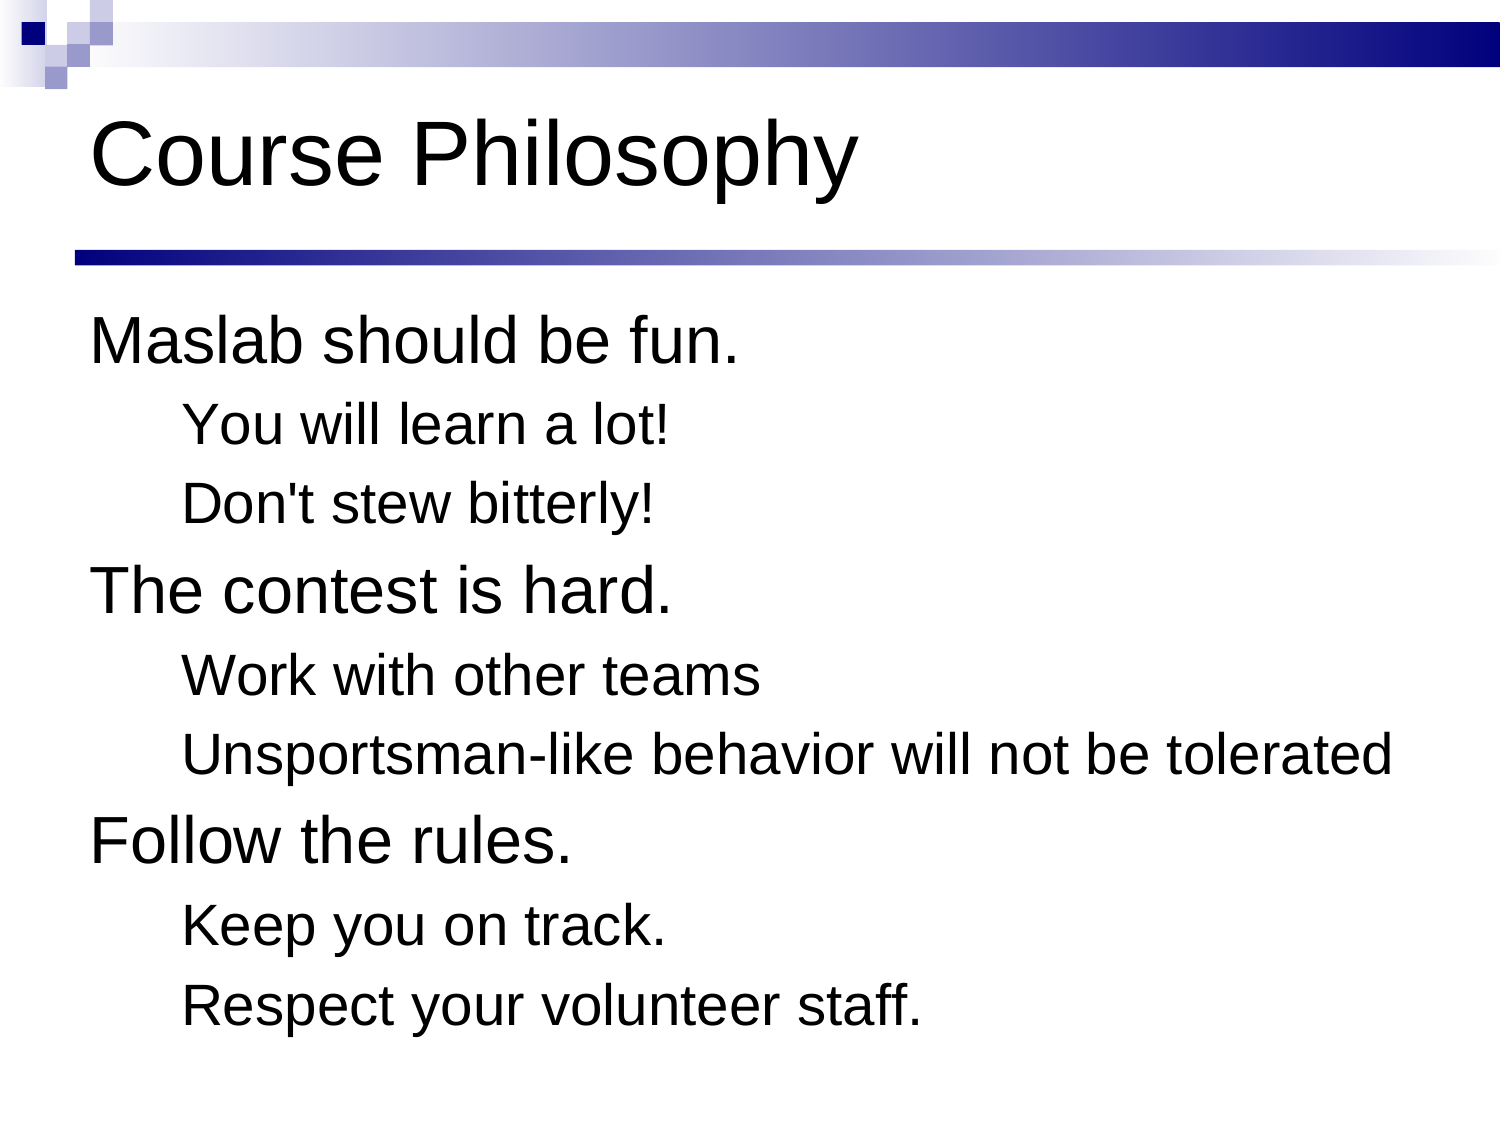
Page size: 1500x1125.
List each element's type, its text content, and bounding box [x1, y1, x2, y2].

list Maslab should be fun. You will learn a lot! Don't stew bitterly! The contest is hard. Work with other teams Unsportsman-like behavior will not be tolerated Follow the rules. Keep you on track. Respect your volunteer staff. [74, 299, 1463, 1125]
title Course Philosophy [75, 75, 1426, 238]
